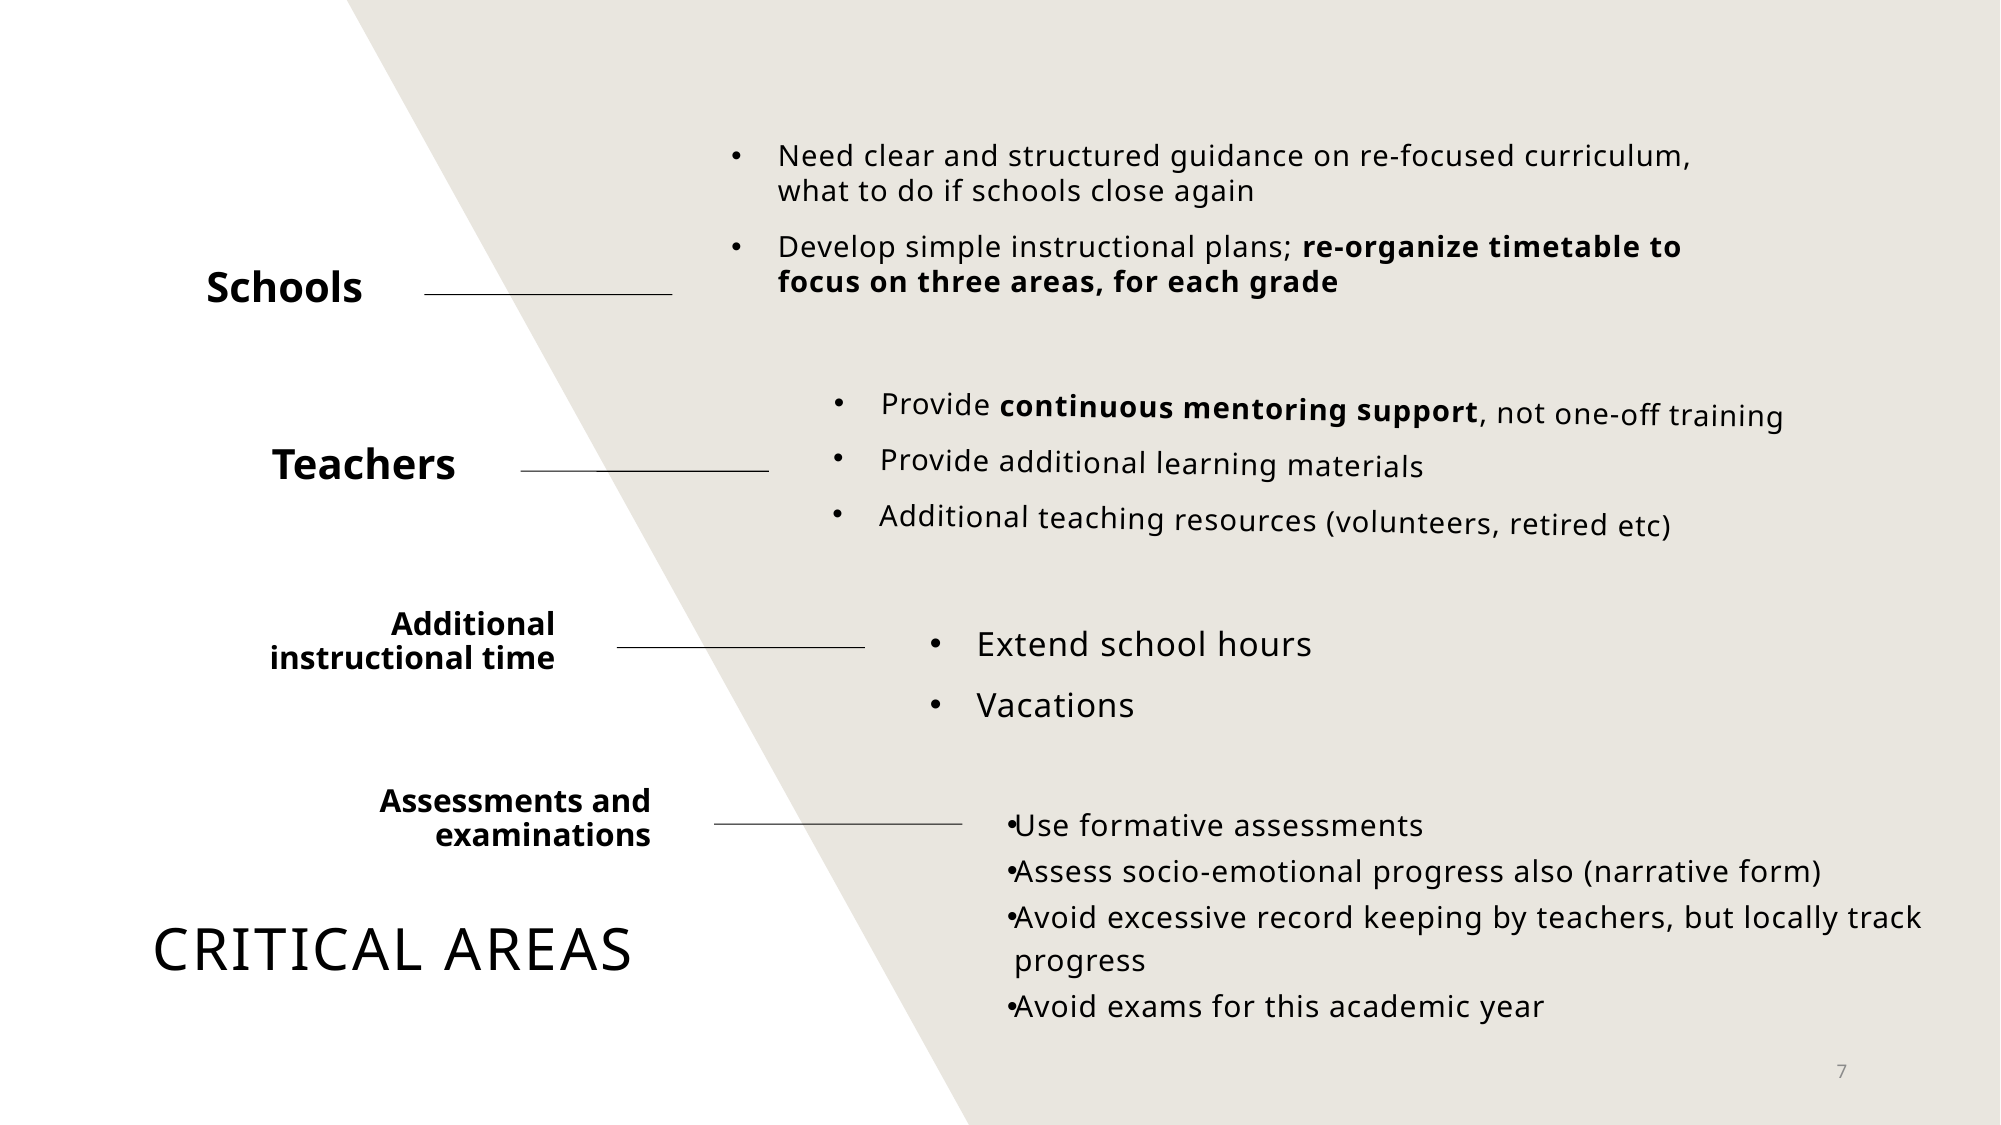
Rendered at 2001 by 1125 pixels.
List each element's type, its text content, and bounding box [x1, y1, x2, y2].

list Additional instructional time [219, 600, 571, 685]
list Extend school hours Vacations [914, 616, 1752, 782]
list Provide continuous mentoring support, not one-off training Provide additional learning materials Additional teaching resources (volunteers, retired etc) [816, 376, 1858, 615]
slide_number <number> [1773, 1042, 1863, 1103]
list Use formative assessments Assess socio-emotional progress also (narrative form) Avoid excessive record keeping by teachers, but locally track progress Avoid exams for this academic year [992, 791, 1973, 1040]
title Critical areas [137, 903, 808, 1000]
list Schools [27, 247, 379, 332]
list Need clear and structured guidance on re-focused curriculum, what to do if schools close again Develop simple instructional plans; re-organize timetable to focus on three areas, for each grade [716, 129, 1772, 354]
list Teachers [120, 423, 472, 509]
list Assessments and examinations [315, 777, 667, 862]
